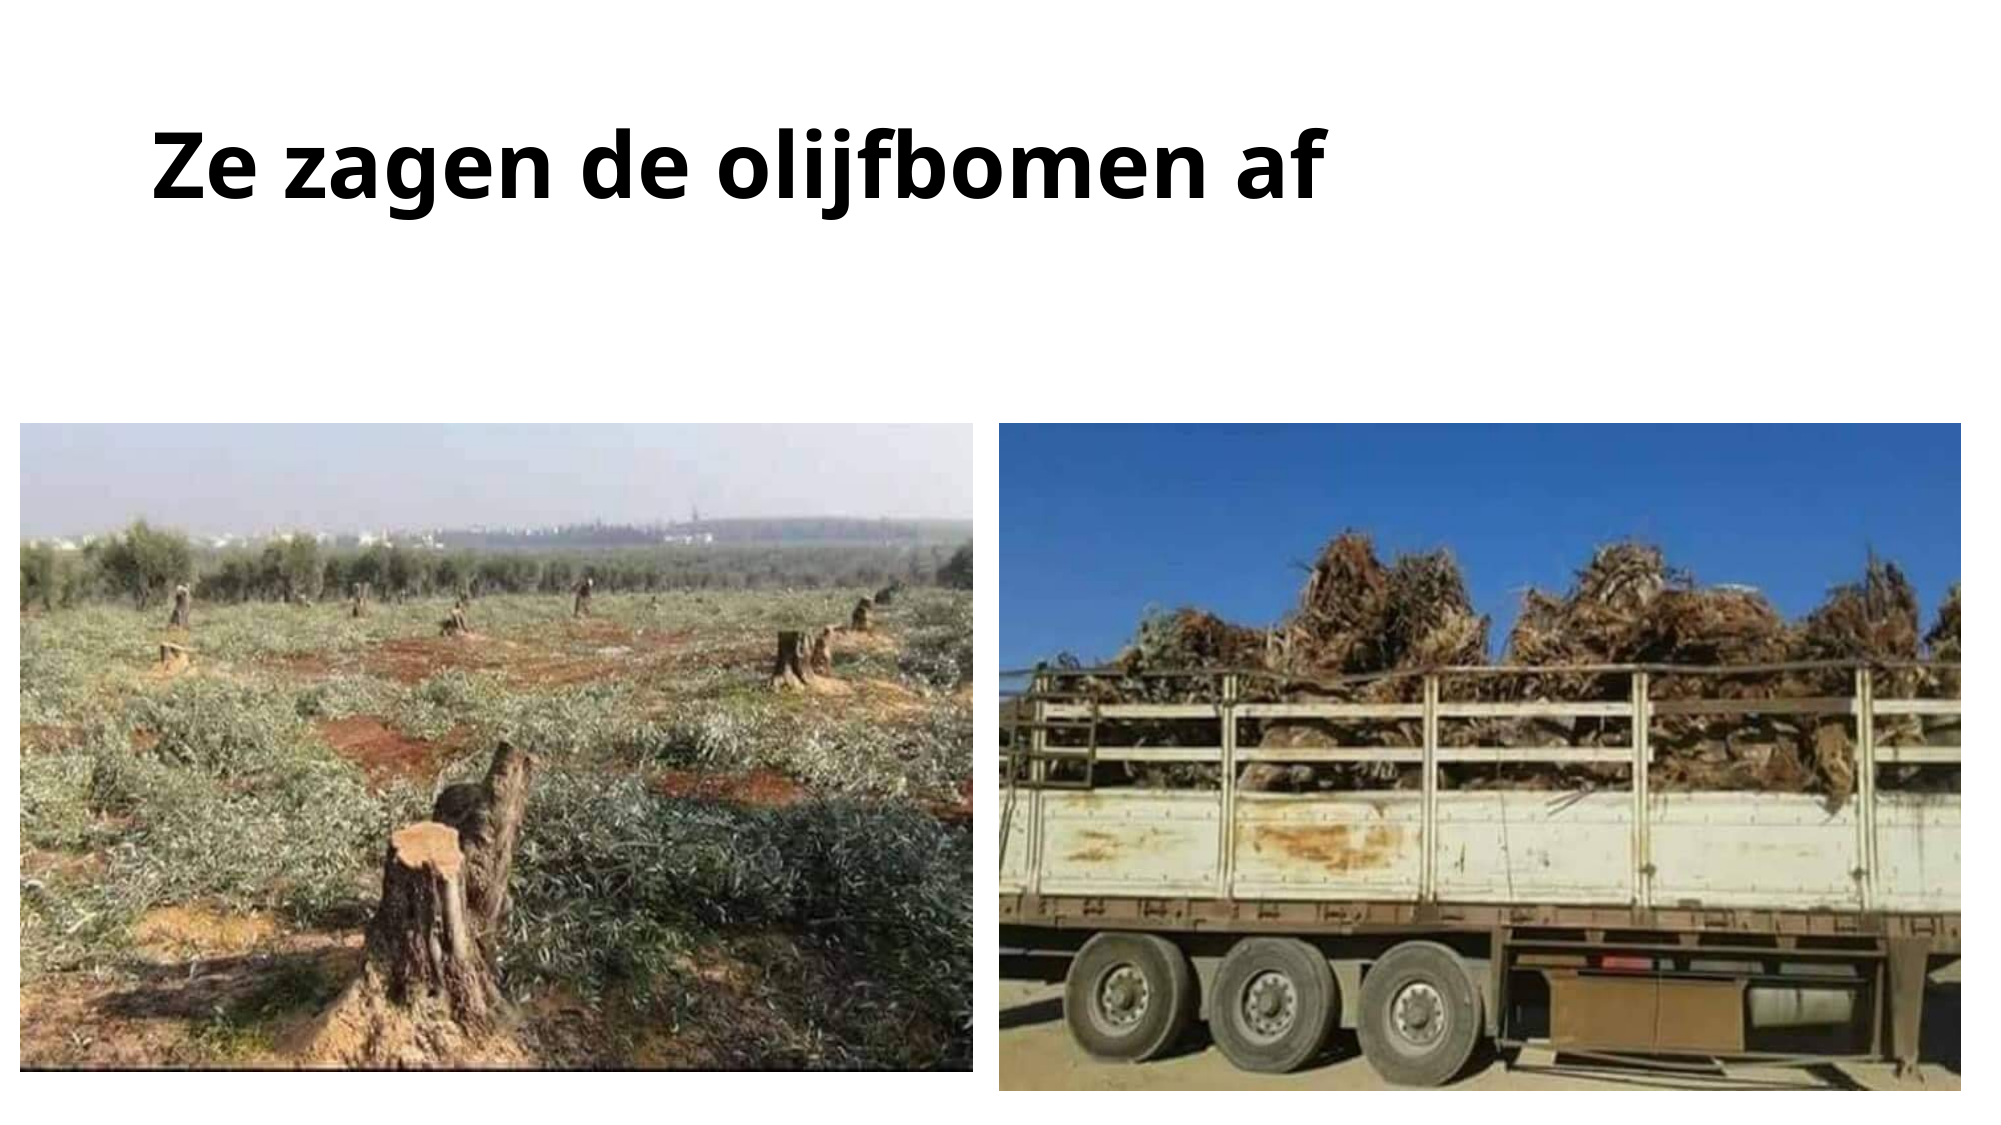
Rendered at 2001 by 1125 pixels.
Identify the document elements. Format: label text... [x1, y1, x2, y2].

title Ze zagen de olijfbomen af [137, 59, 1863, 278]
picture [20, 423, 973, 1072]
picture [999, 423, 1961, 1091]
